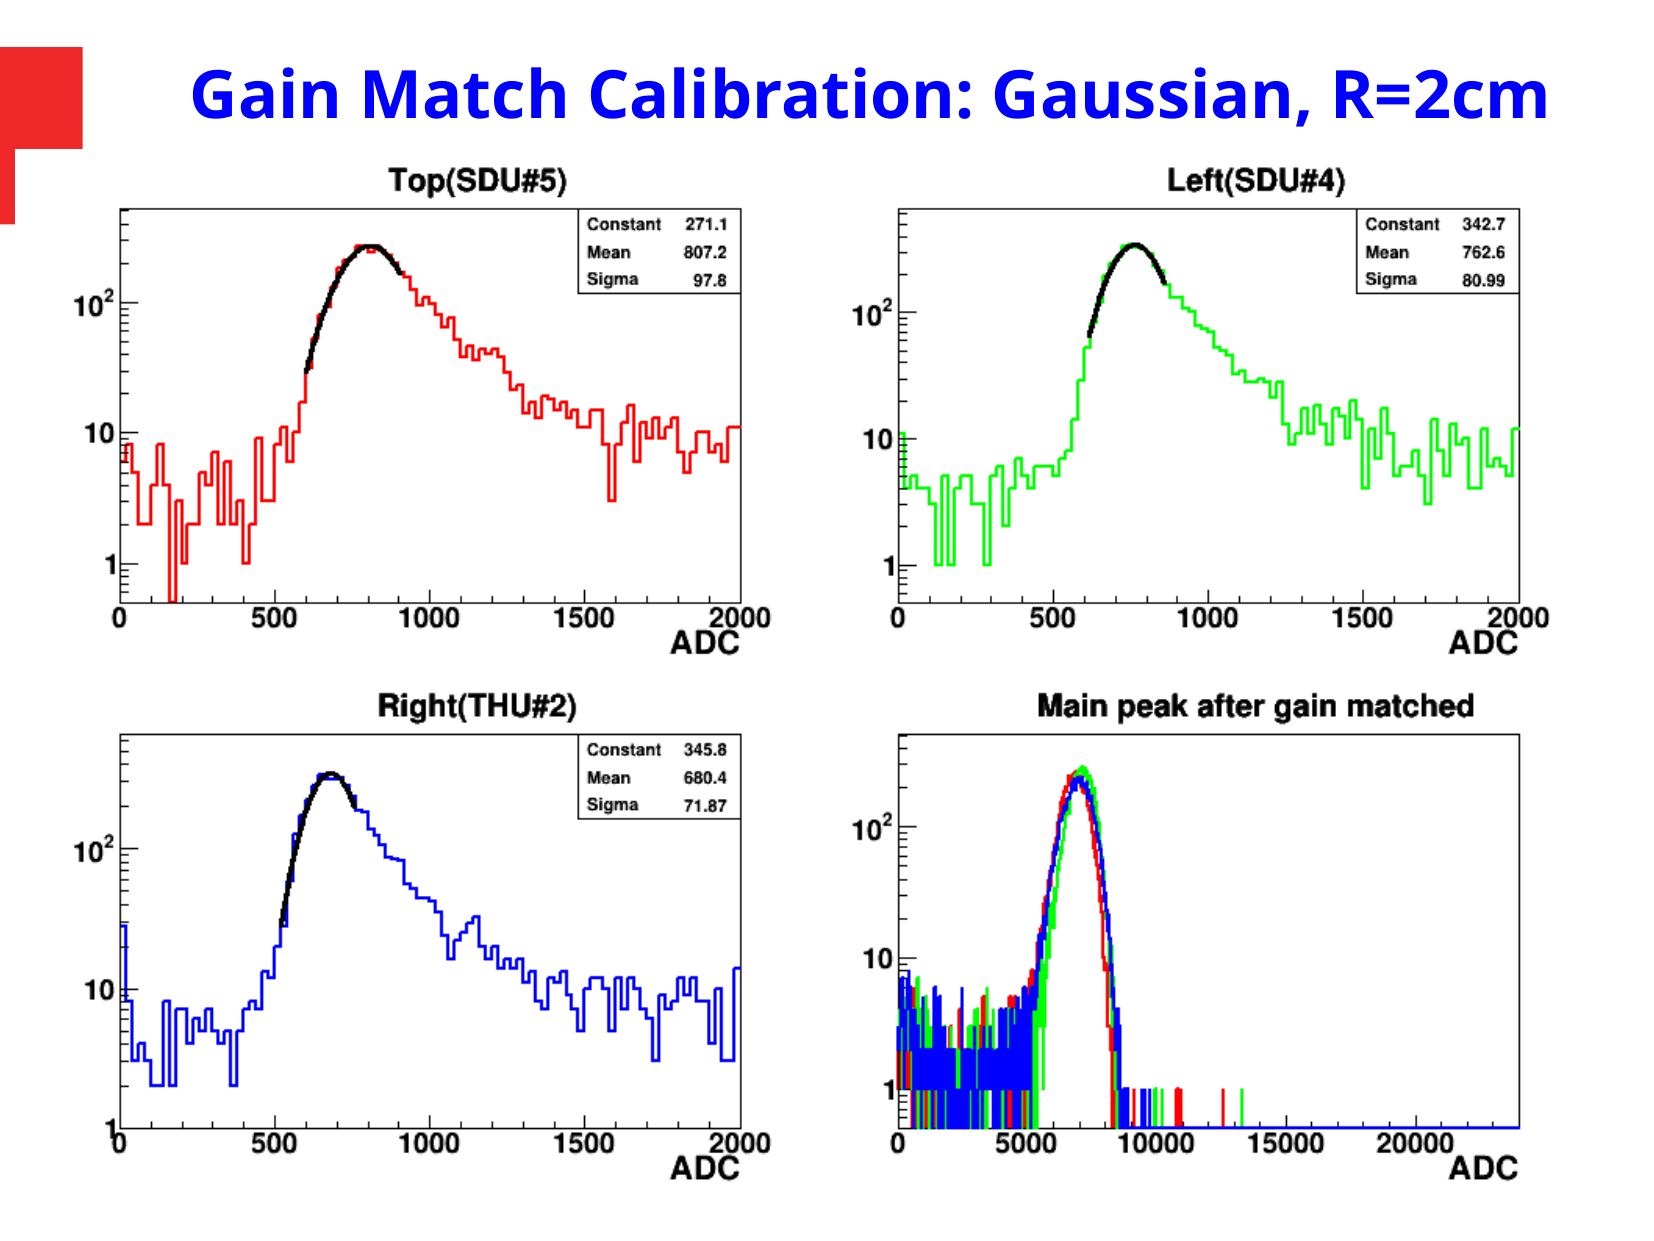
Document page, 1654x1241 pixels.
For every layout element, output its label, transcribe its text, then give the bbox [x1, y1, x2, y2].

picture [15, 149, 1572, 1200]
title Gain Match Calibration: Gaussian, R=2cm [88, 47, 1654, 139]
